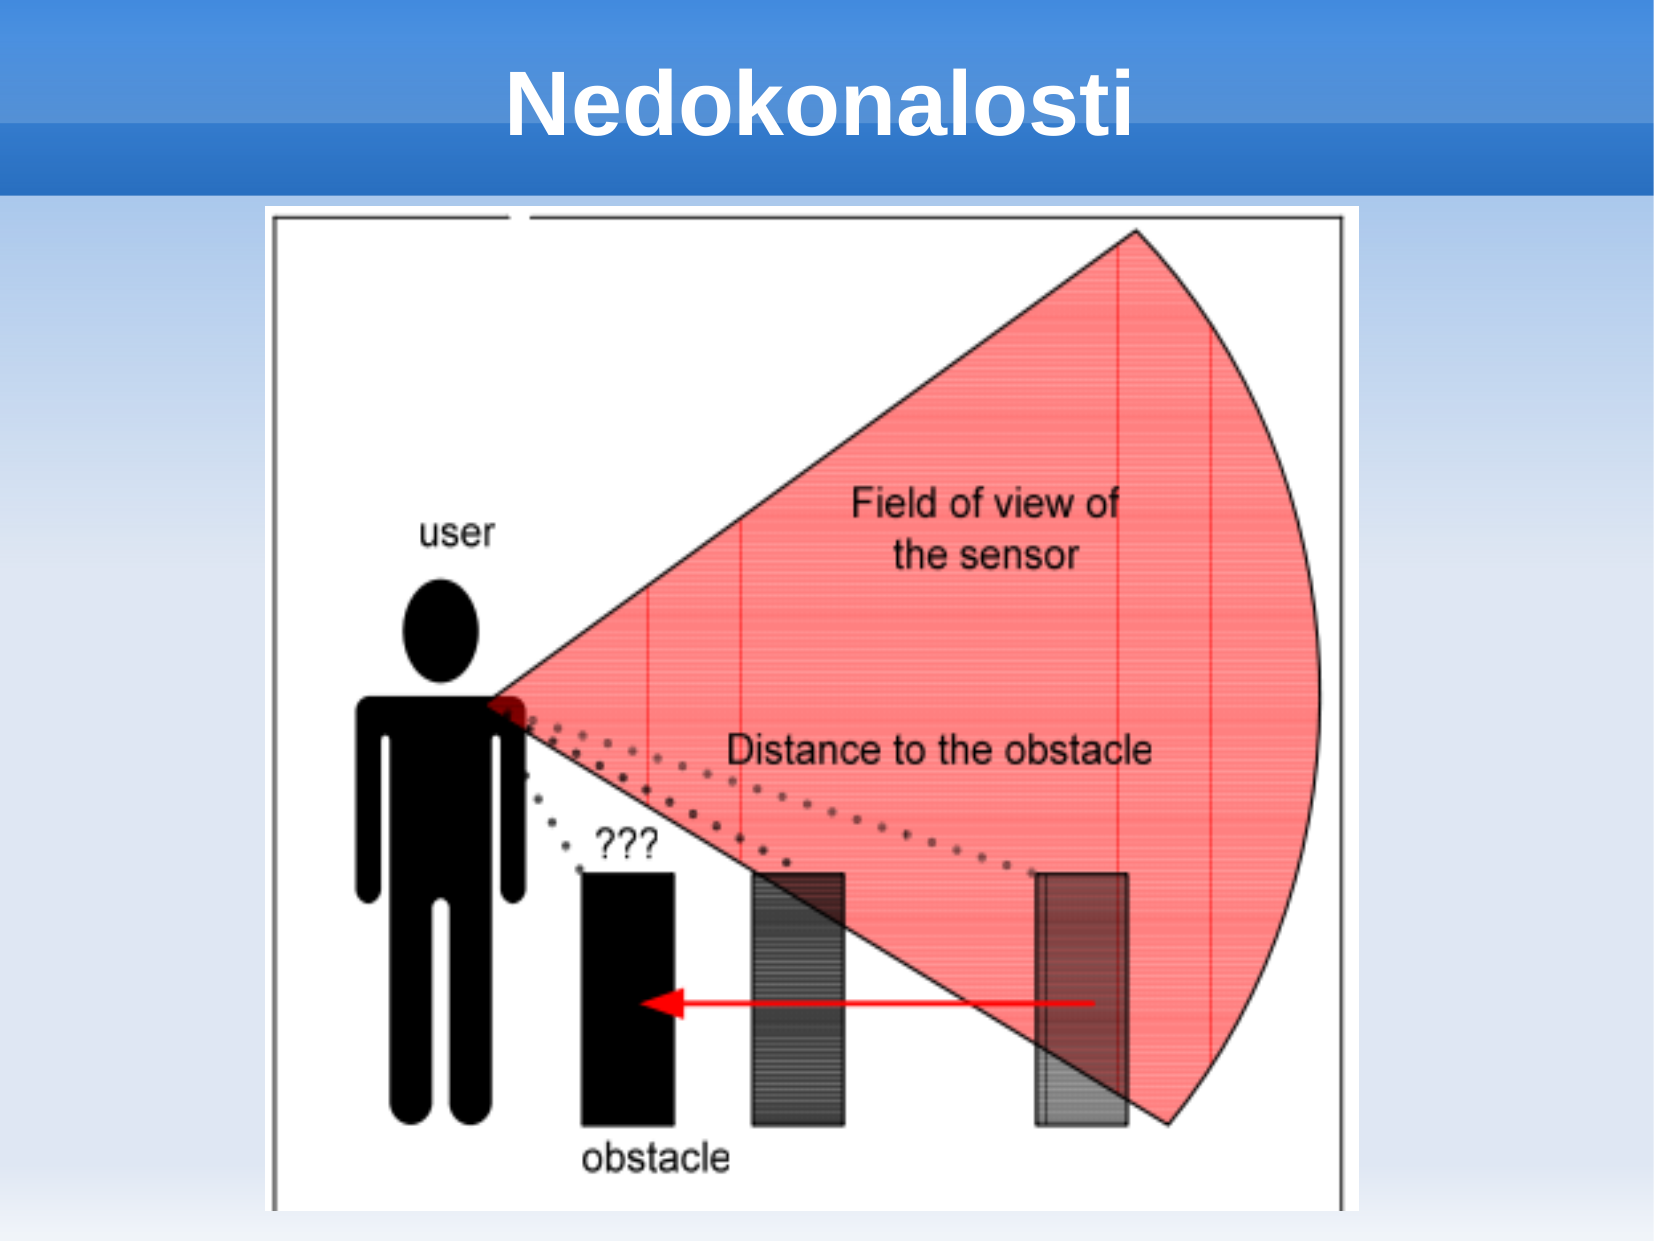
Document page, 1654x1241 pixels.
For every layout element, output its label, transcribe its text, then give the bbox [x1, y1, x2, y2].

title Nedokonalosti [76, 7, 1565, 200]
picture [0, 0, 1654, 1241]
